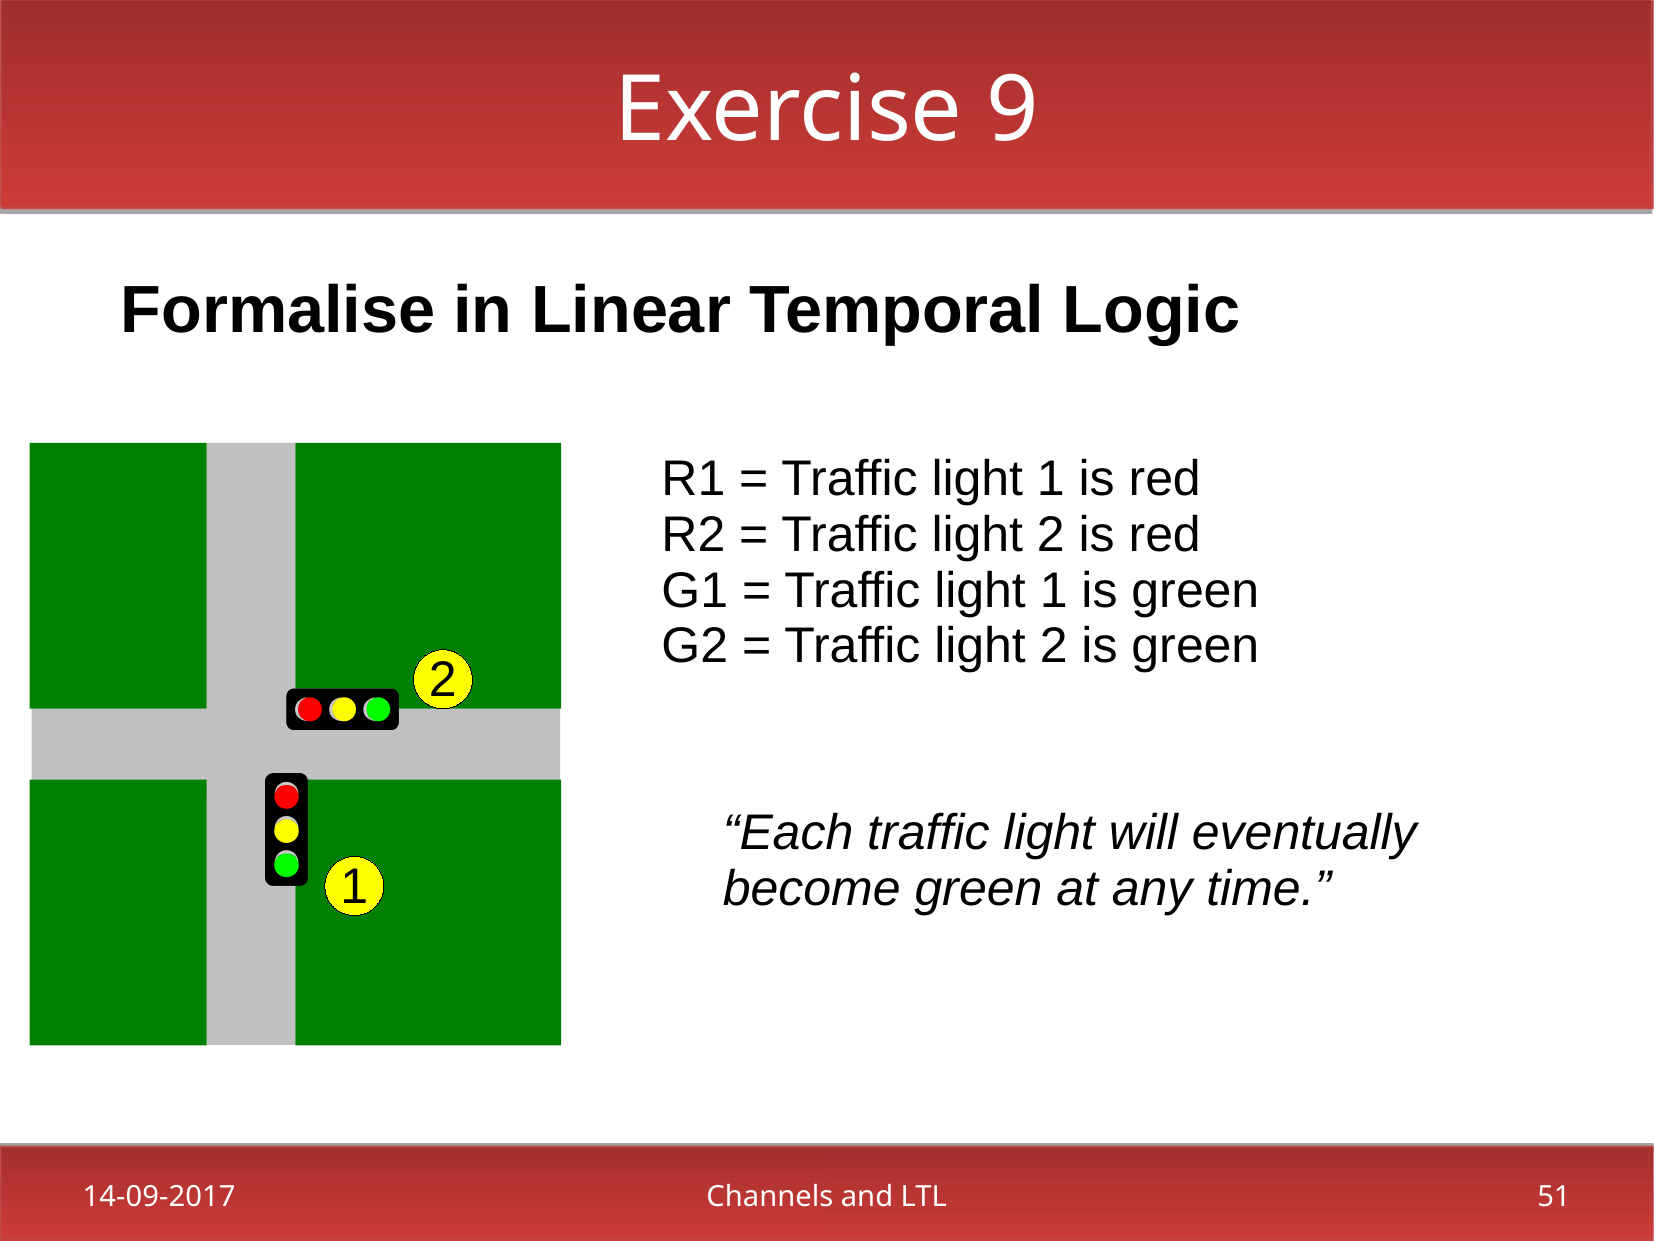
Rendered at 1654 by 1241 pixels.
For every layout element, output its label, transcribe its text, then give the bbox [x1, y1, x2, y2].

text_box “Each traffic light will eventually become green at any time.” [708, 797, 1446, 924]
picture [0, 1143, 1654, 1241]
text_box 1 [324, 856, 384, 916]
picture [265, 773, 308, 886]
picture [286, 688, 399, 730]
picture [0, 0, 1654, 214]
text_box R1 = Traffic light 1 is red R2 = Traffic light 2 is red G1 = Traffic light 1 is green G2 = Traffic light 2 is green [646, 442, 1275, 681]
text_box Formalise in Linear Temporal Logic [105, 264, 1259, 355]
text_box 2 [413, 649, 473, 709]
text_box [29, 442, 562, 1046]
title Exercise 9 [59, 31, 1595, 178]
